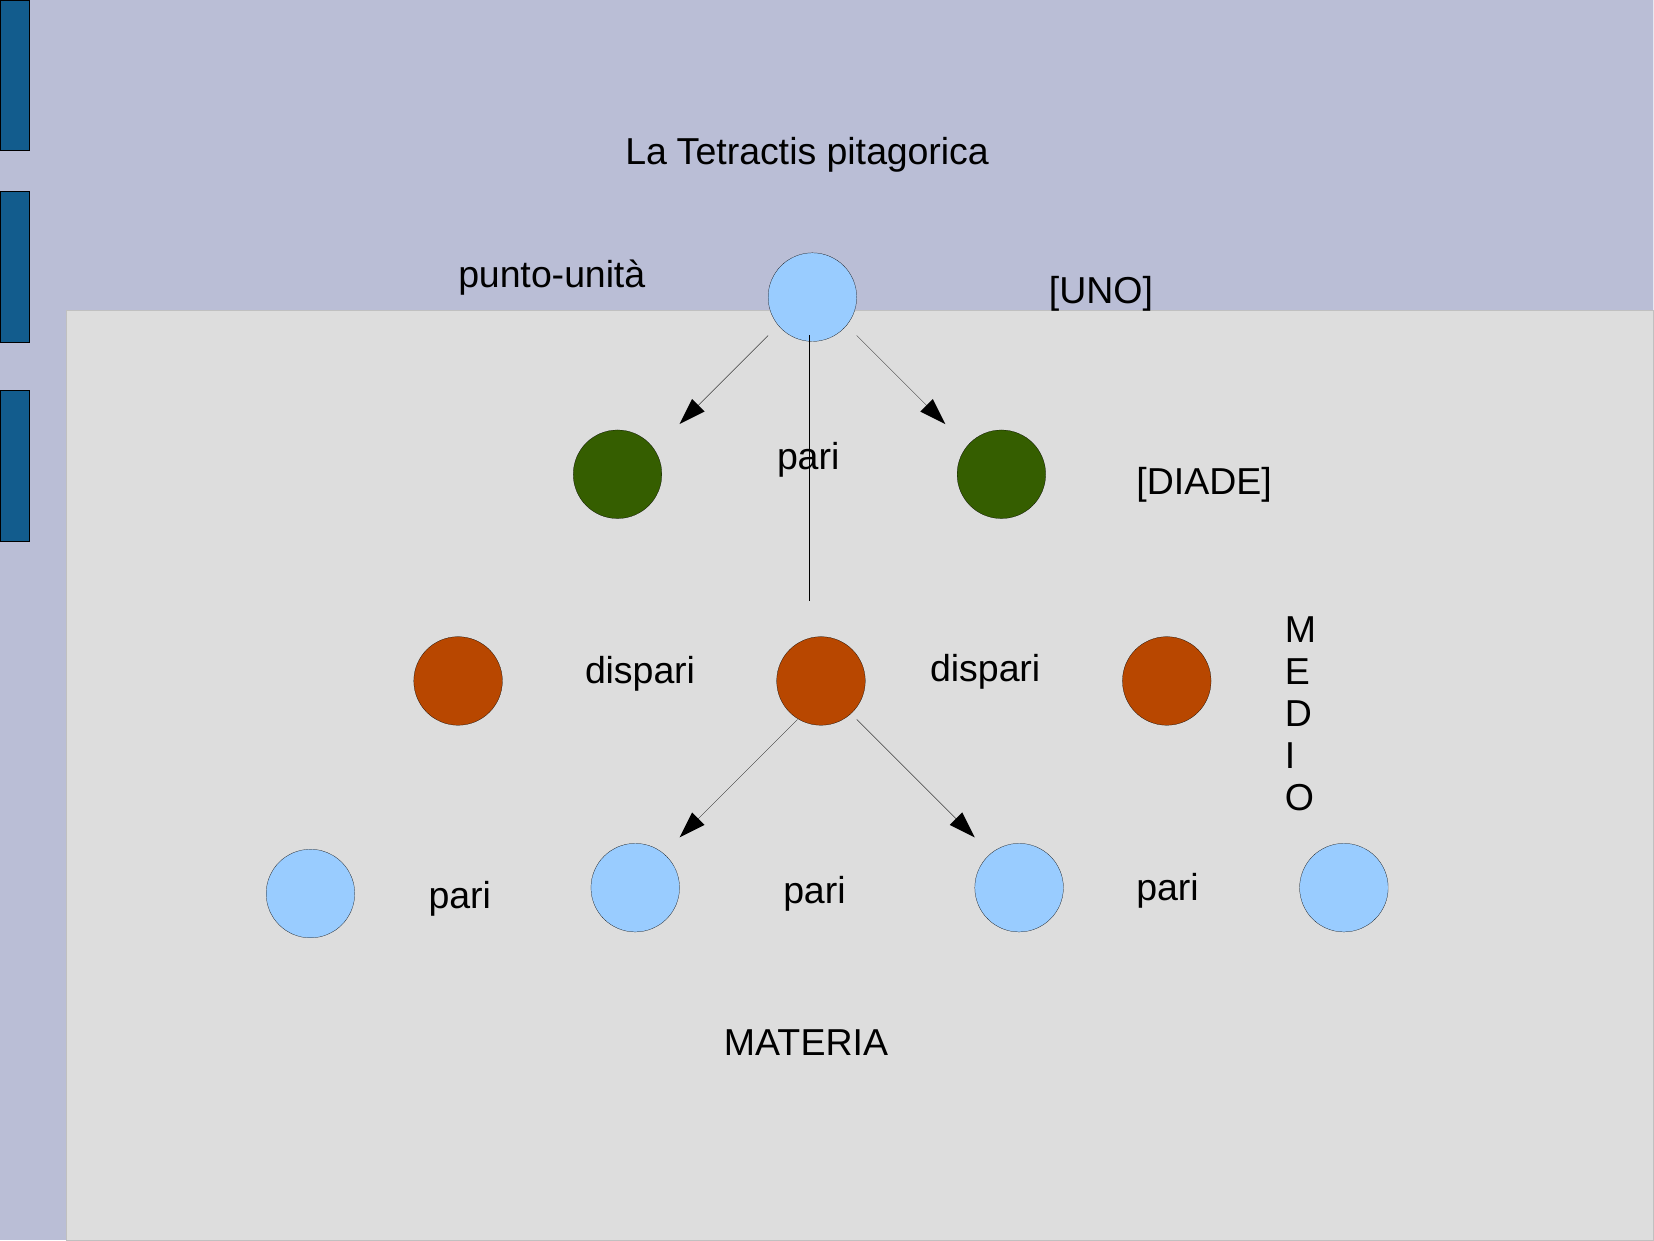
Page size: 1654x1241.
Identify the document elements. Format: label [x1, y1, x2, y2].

list [121, 344, 1534, 1127]
title [121, 91, 1534, 299]
chart [266, 122, 1389, 1118]
